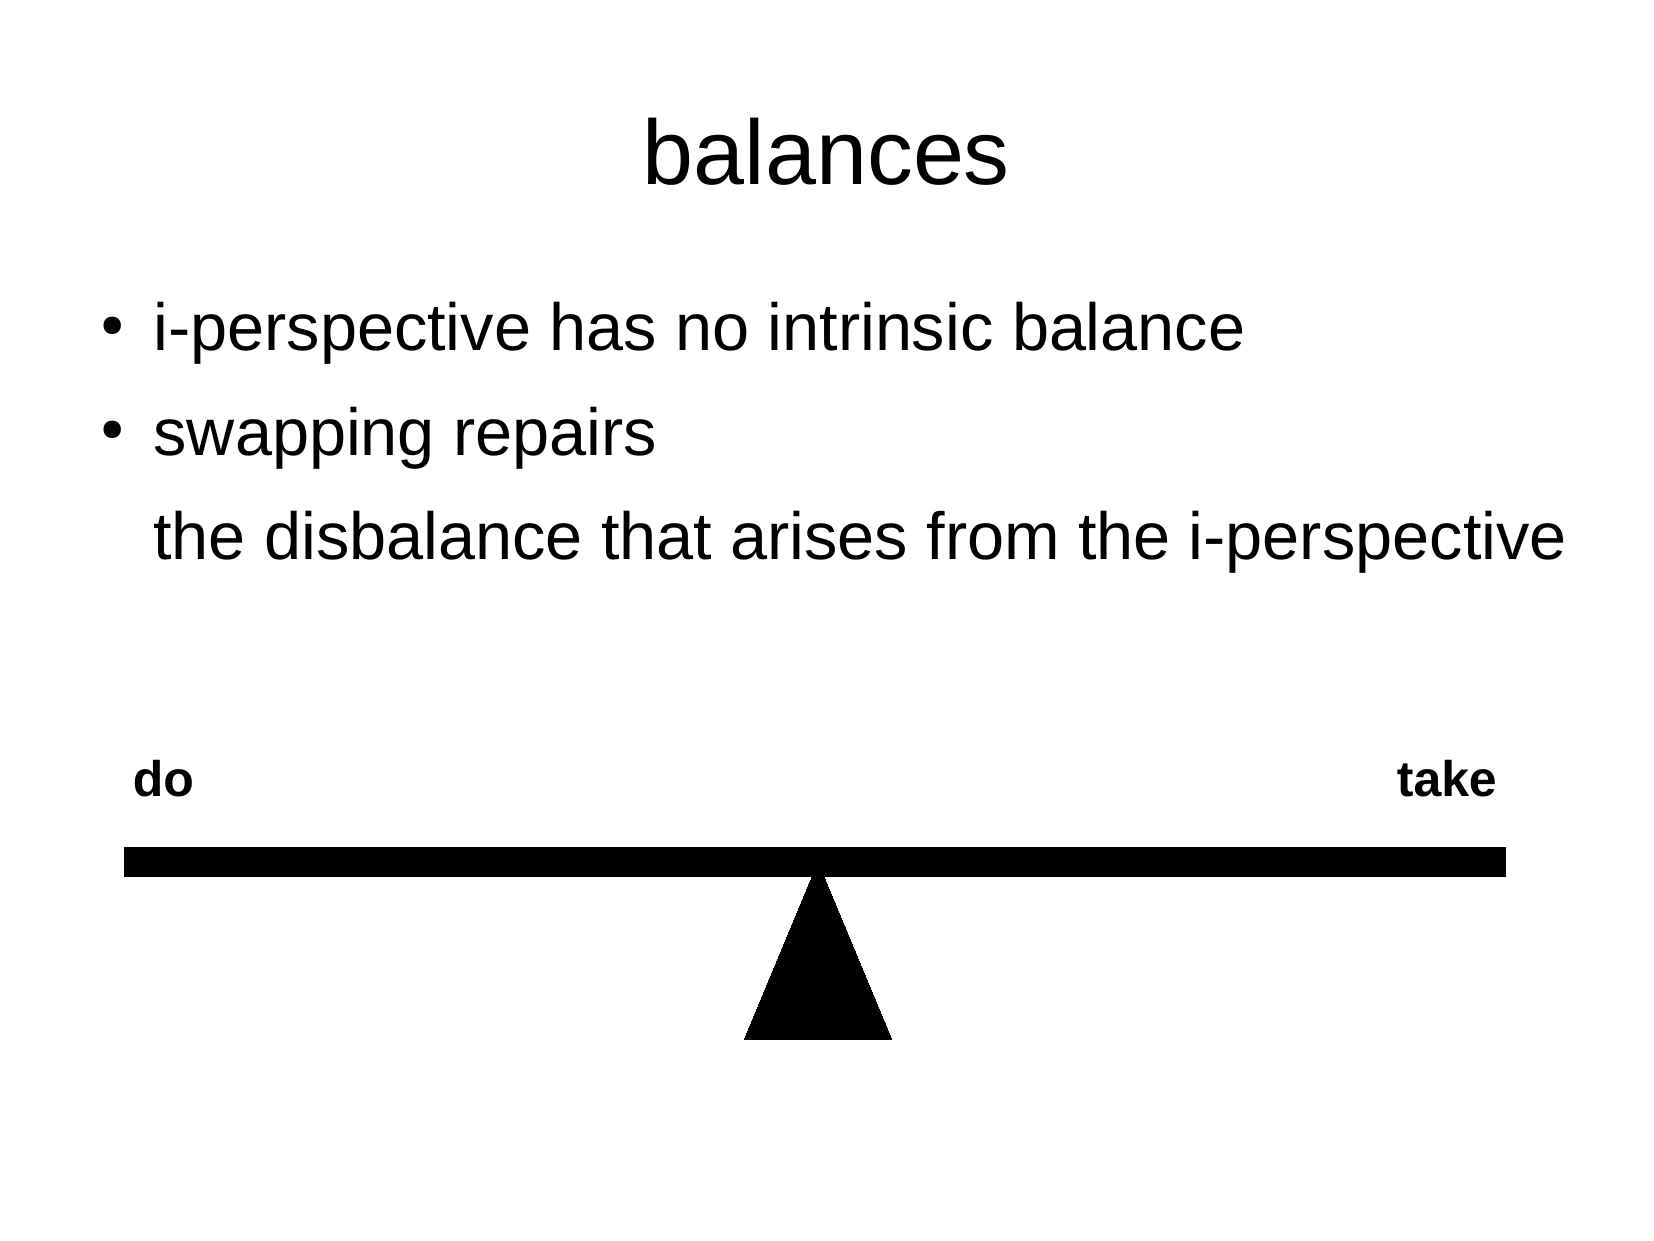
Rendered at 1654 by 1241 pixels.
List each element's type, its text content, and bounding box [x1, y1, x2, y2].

text_box do [118, 744, 209, 815]
title balances [82, 56, 1571, 250]
list i-perspective has no intrinsic balance swapping repairs the disbalance that arises from the i-perspective [82, 290, 1625, 1109]
text_box [744, 862, 892, 1040]
text_box take [1382, 744, 1512, 815]
